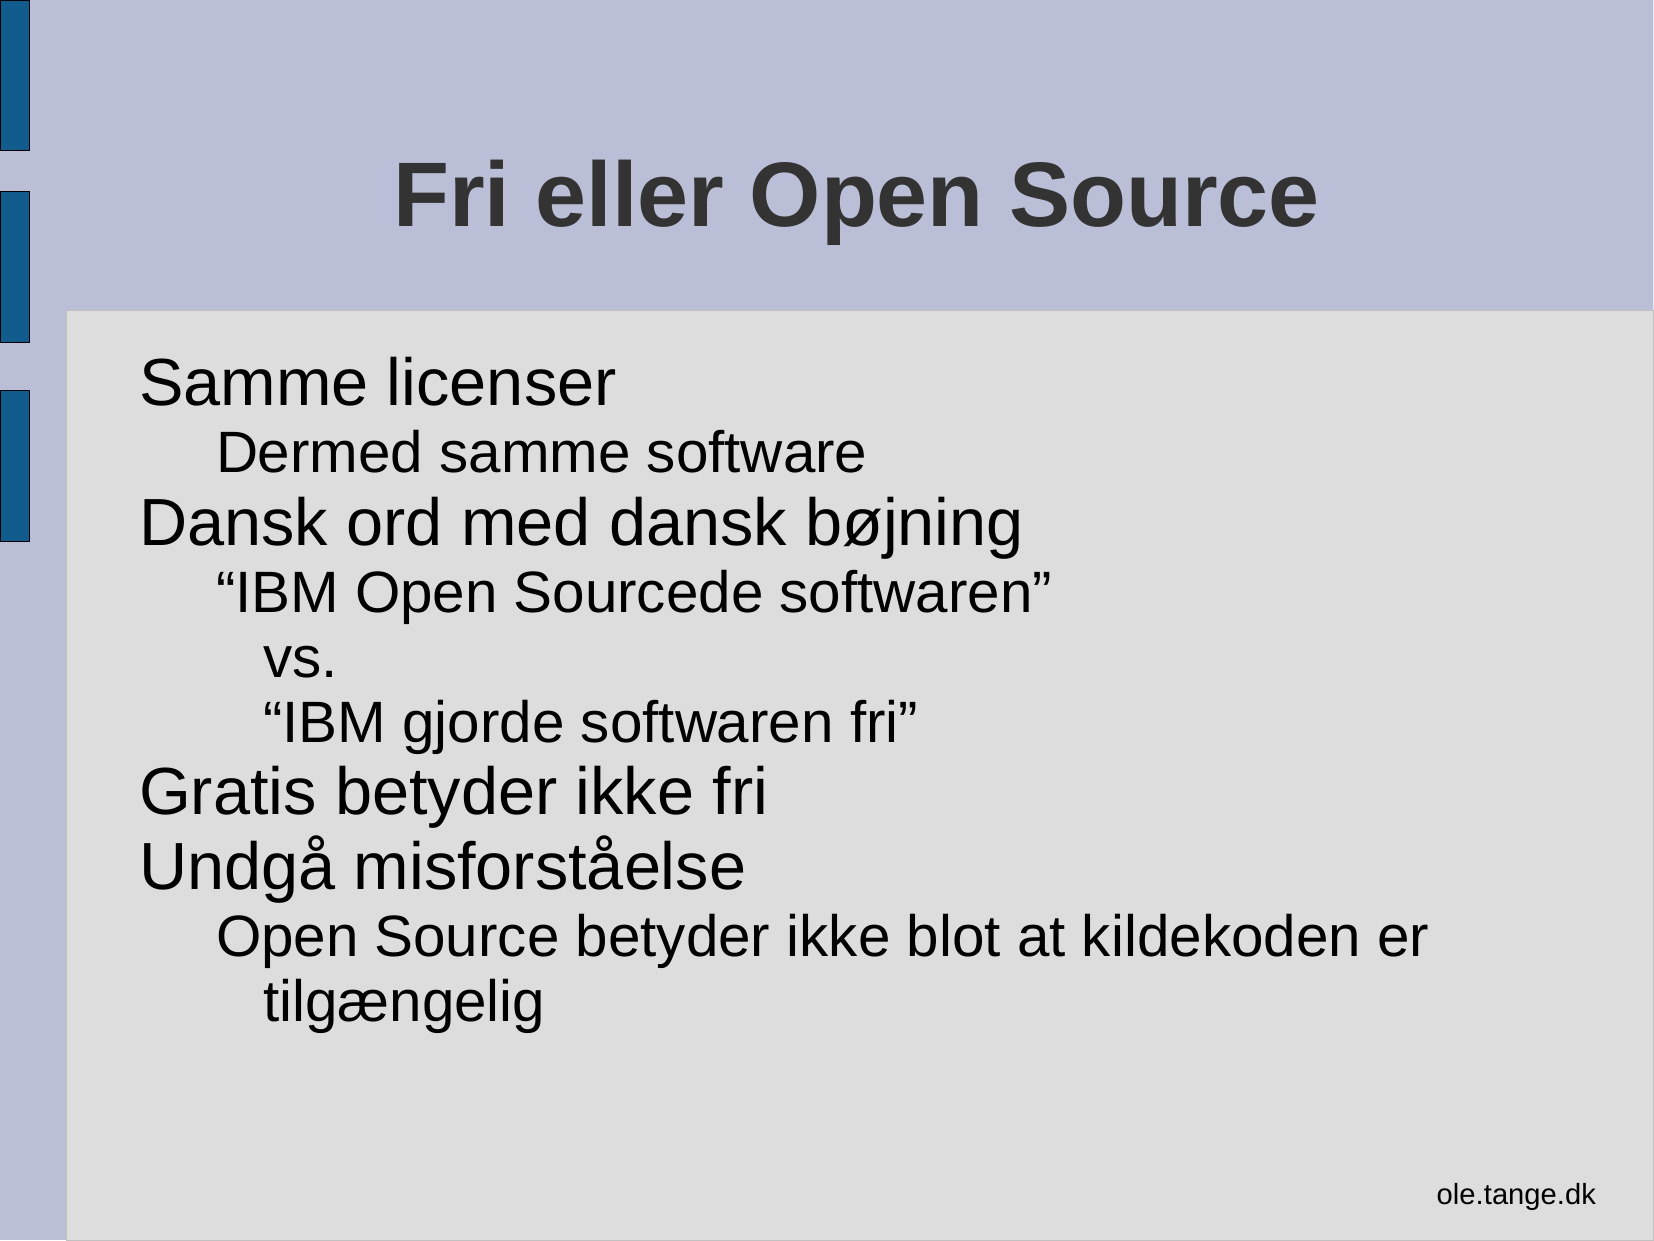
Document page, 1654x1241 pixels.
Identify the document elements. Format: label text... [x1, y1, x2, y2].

title Fri eller Open Source [121, 91, 1534, 299]
list Samme licenser Dermed samme software Dansk ord med dansk bøjning “IBM Open Sourcede softwaren” vs. “IBM gjorde softwaren fri” Gratis betyder ikke fri Undgå misforståelse Open Source betyder ikke blot at kildekoden er tilgængelig [121, 344, 1534, 1127]
